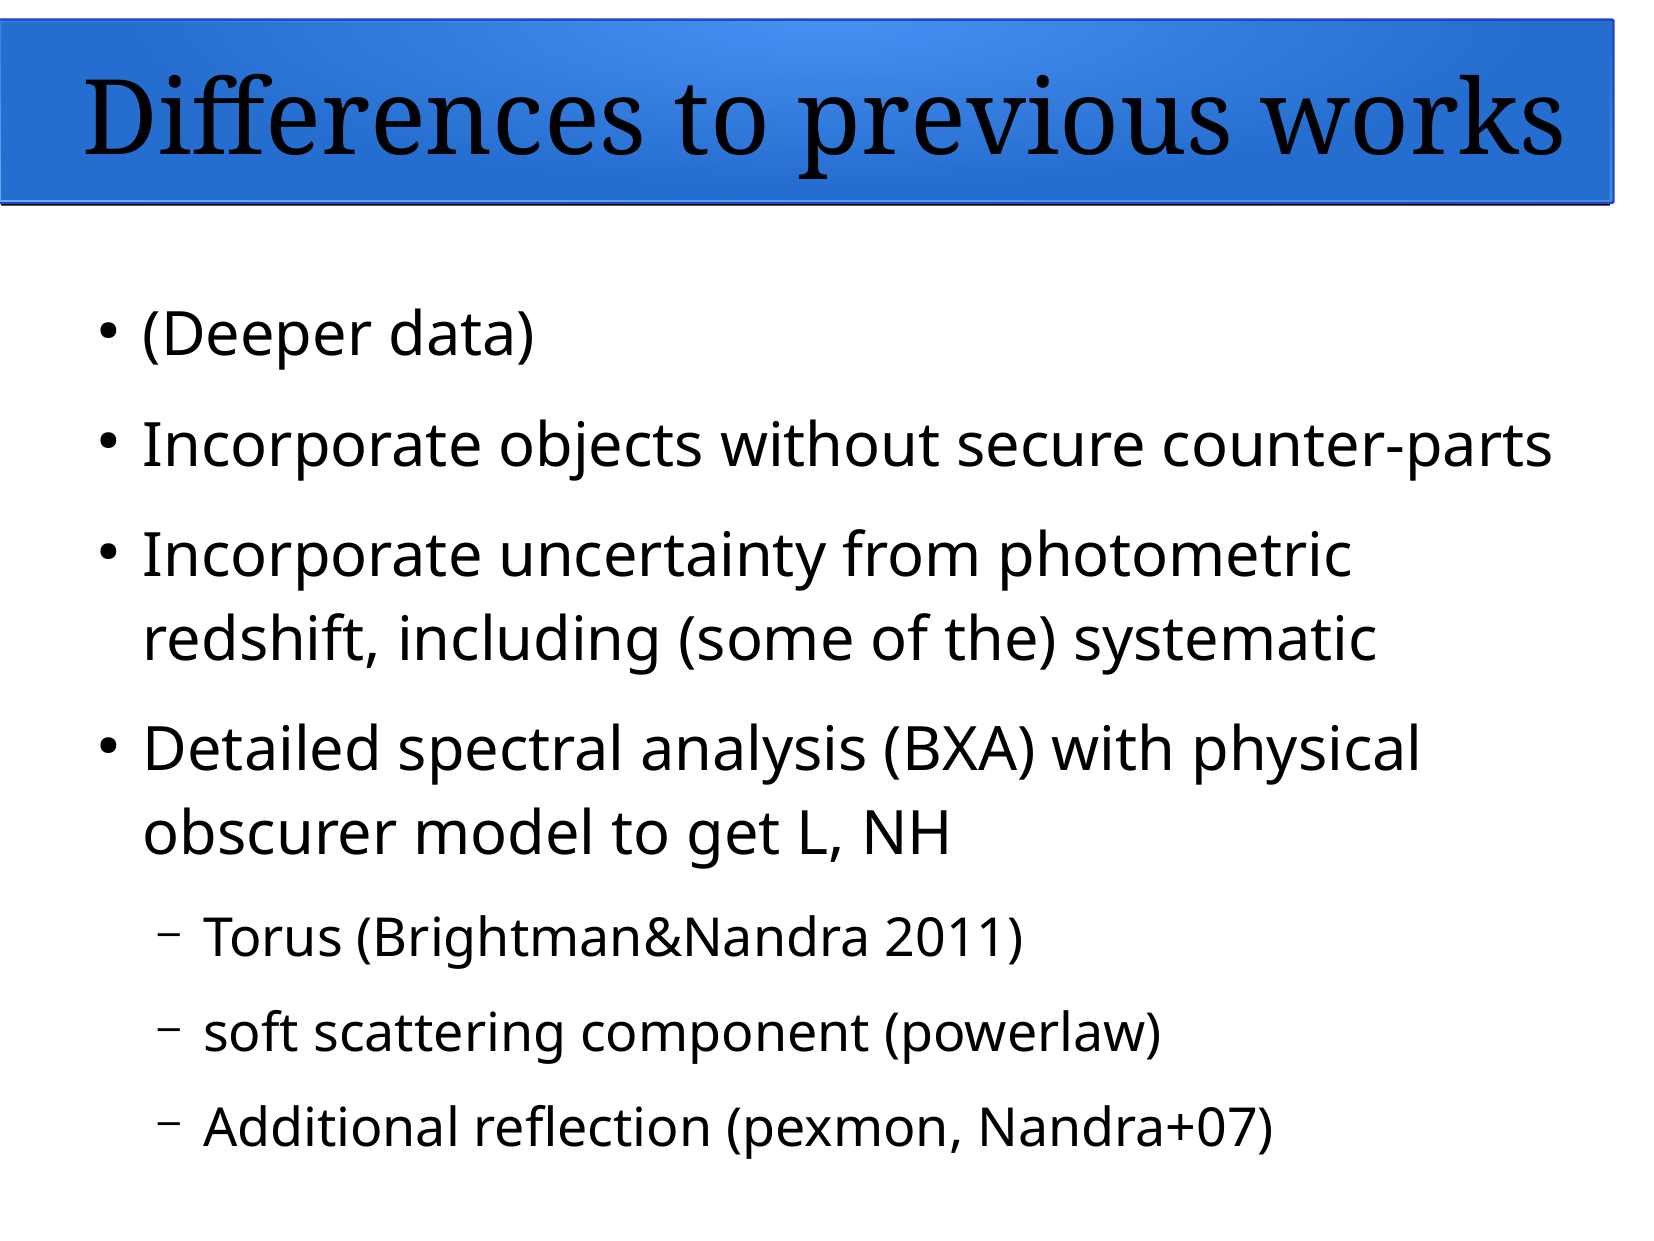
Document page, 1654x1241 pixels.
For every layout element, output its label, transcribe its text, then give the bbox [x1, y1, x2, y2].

title Differences to previous works [82, 47, 1591, 181]
list (Deeper data) Incorporate objects without secure counter-parts Incorporate uncertainty from photometric redshift, including (some of the) systematic Detailed spectral analysis (BXA) with physical obscurer model to get L, NH Torus (Brightman&Nandra 2011) soft scattering component (powerlaw) Additional reflection (pexmon, Nandra+07) [82, 290, 1571, 1186]
